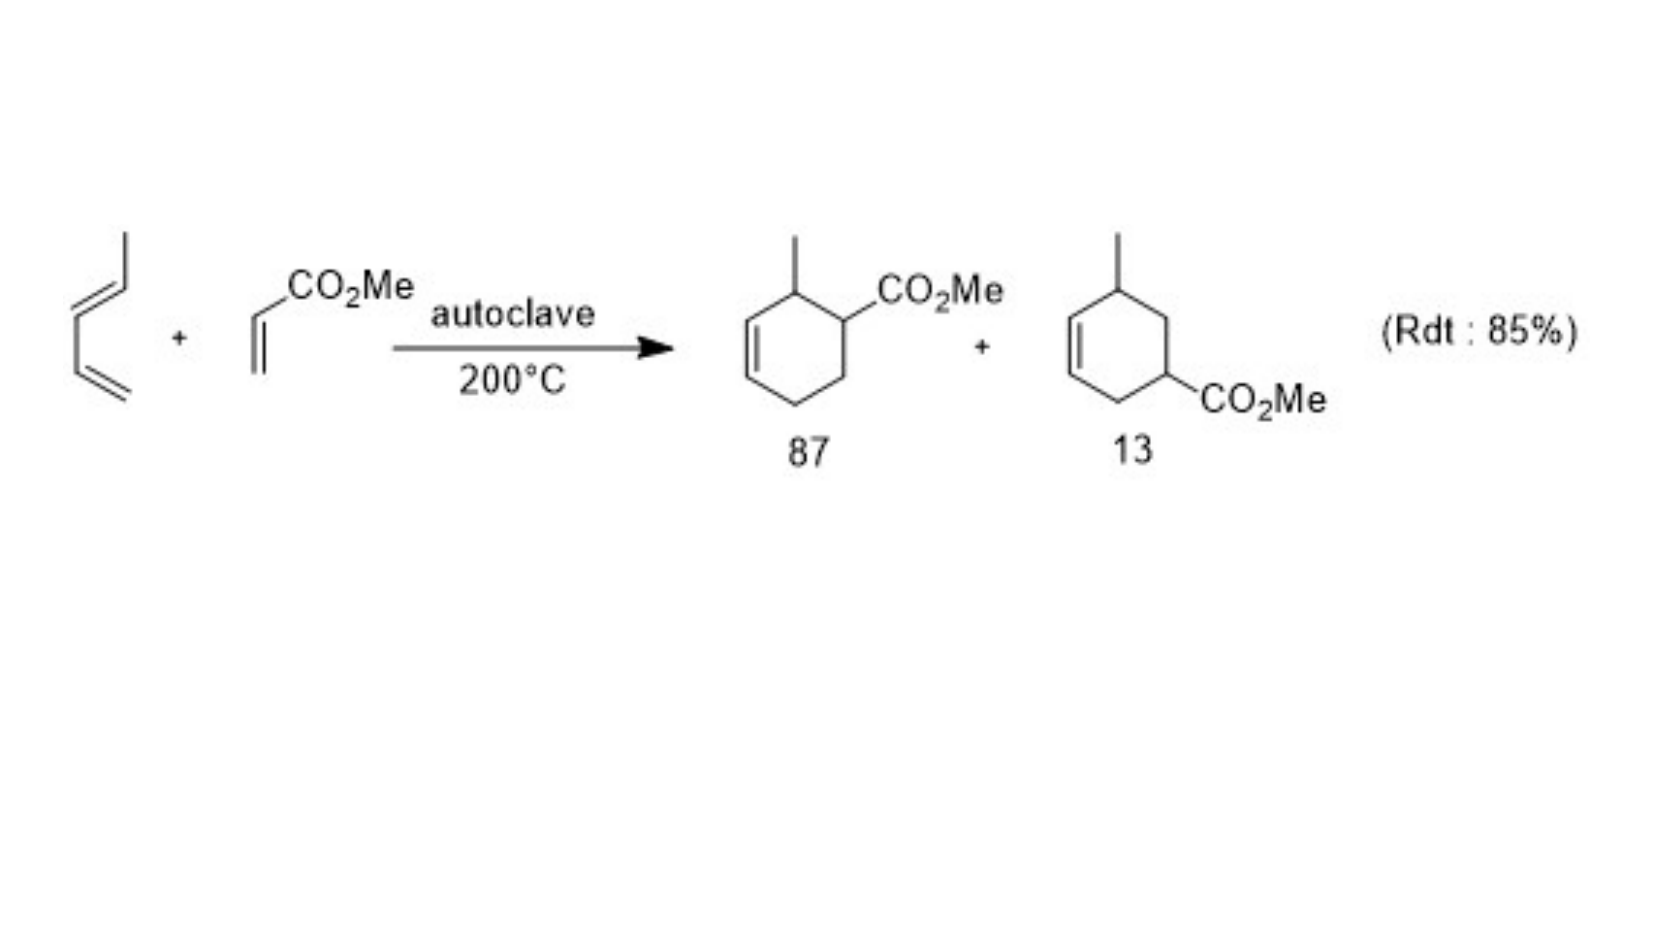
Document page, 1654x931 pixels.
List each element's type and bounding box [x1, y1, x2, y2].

picture [63, 224, 1590, 492]
